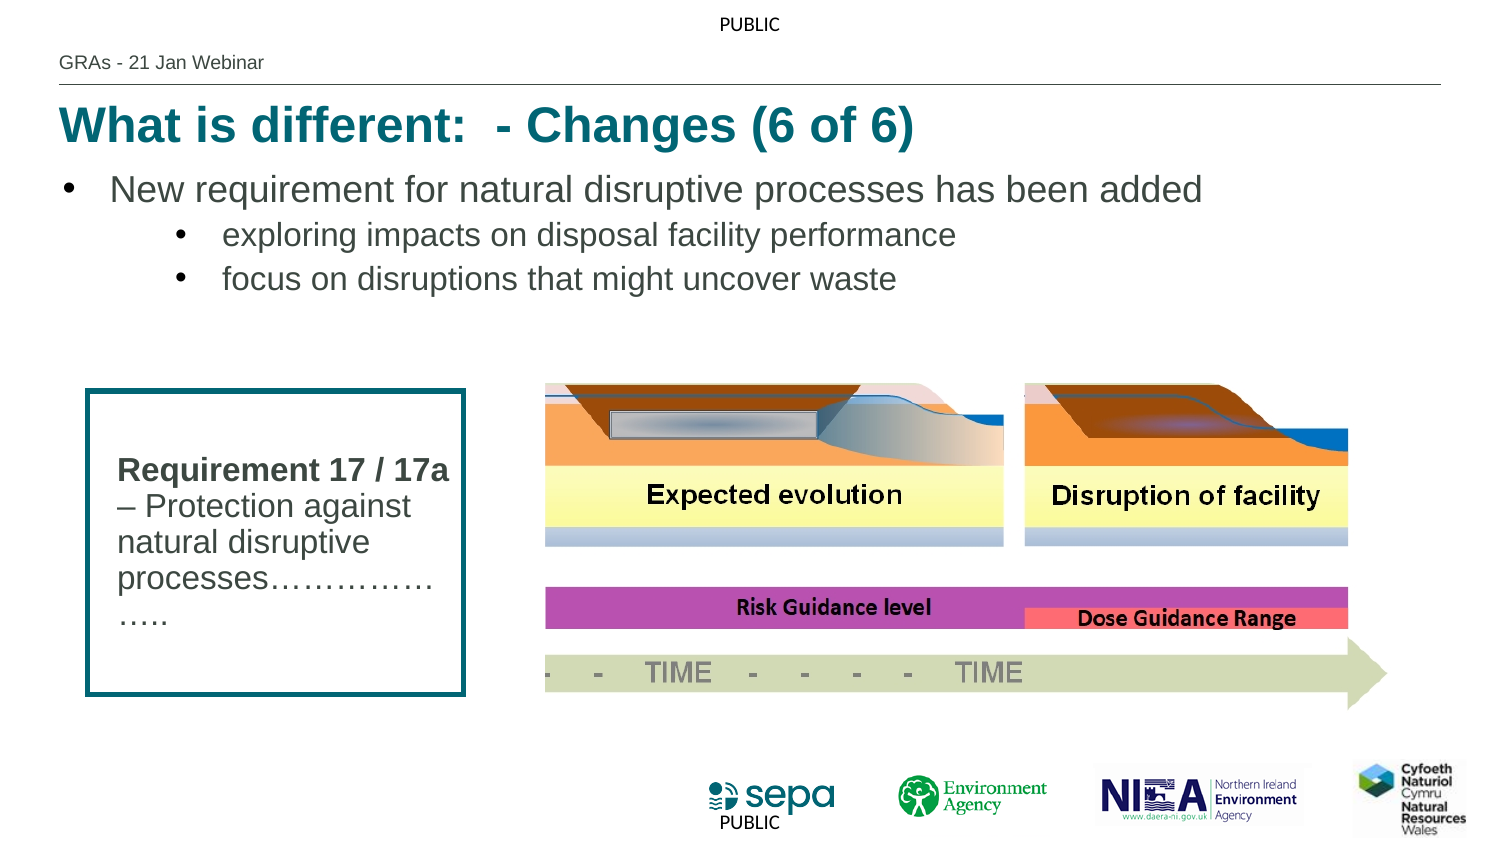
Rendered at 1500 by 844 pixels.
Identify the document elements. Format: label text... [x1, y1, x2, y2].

list New requirement for natural disruptive processes has been added exploring impacts on disposal facility performance focus on disruptions that might uncover waste [62, 169, 1359, 314]
list What is different: - Changes (6 of 6) [59, 99, 1442, 163]
text_box Requirement 17 / 17a – Protection against natural disruptive processes……………….. [87, 391, 464, 695]
picture [545, 350, 1391, 714]
list GRAs - 21 Jan Webinar [58, 53, 401, 75]
